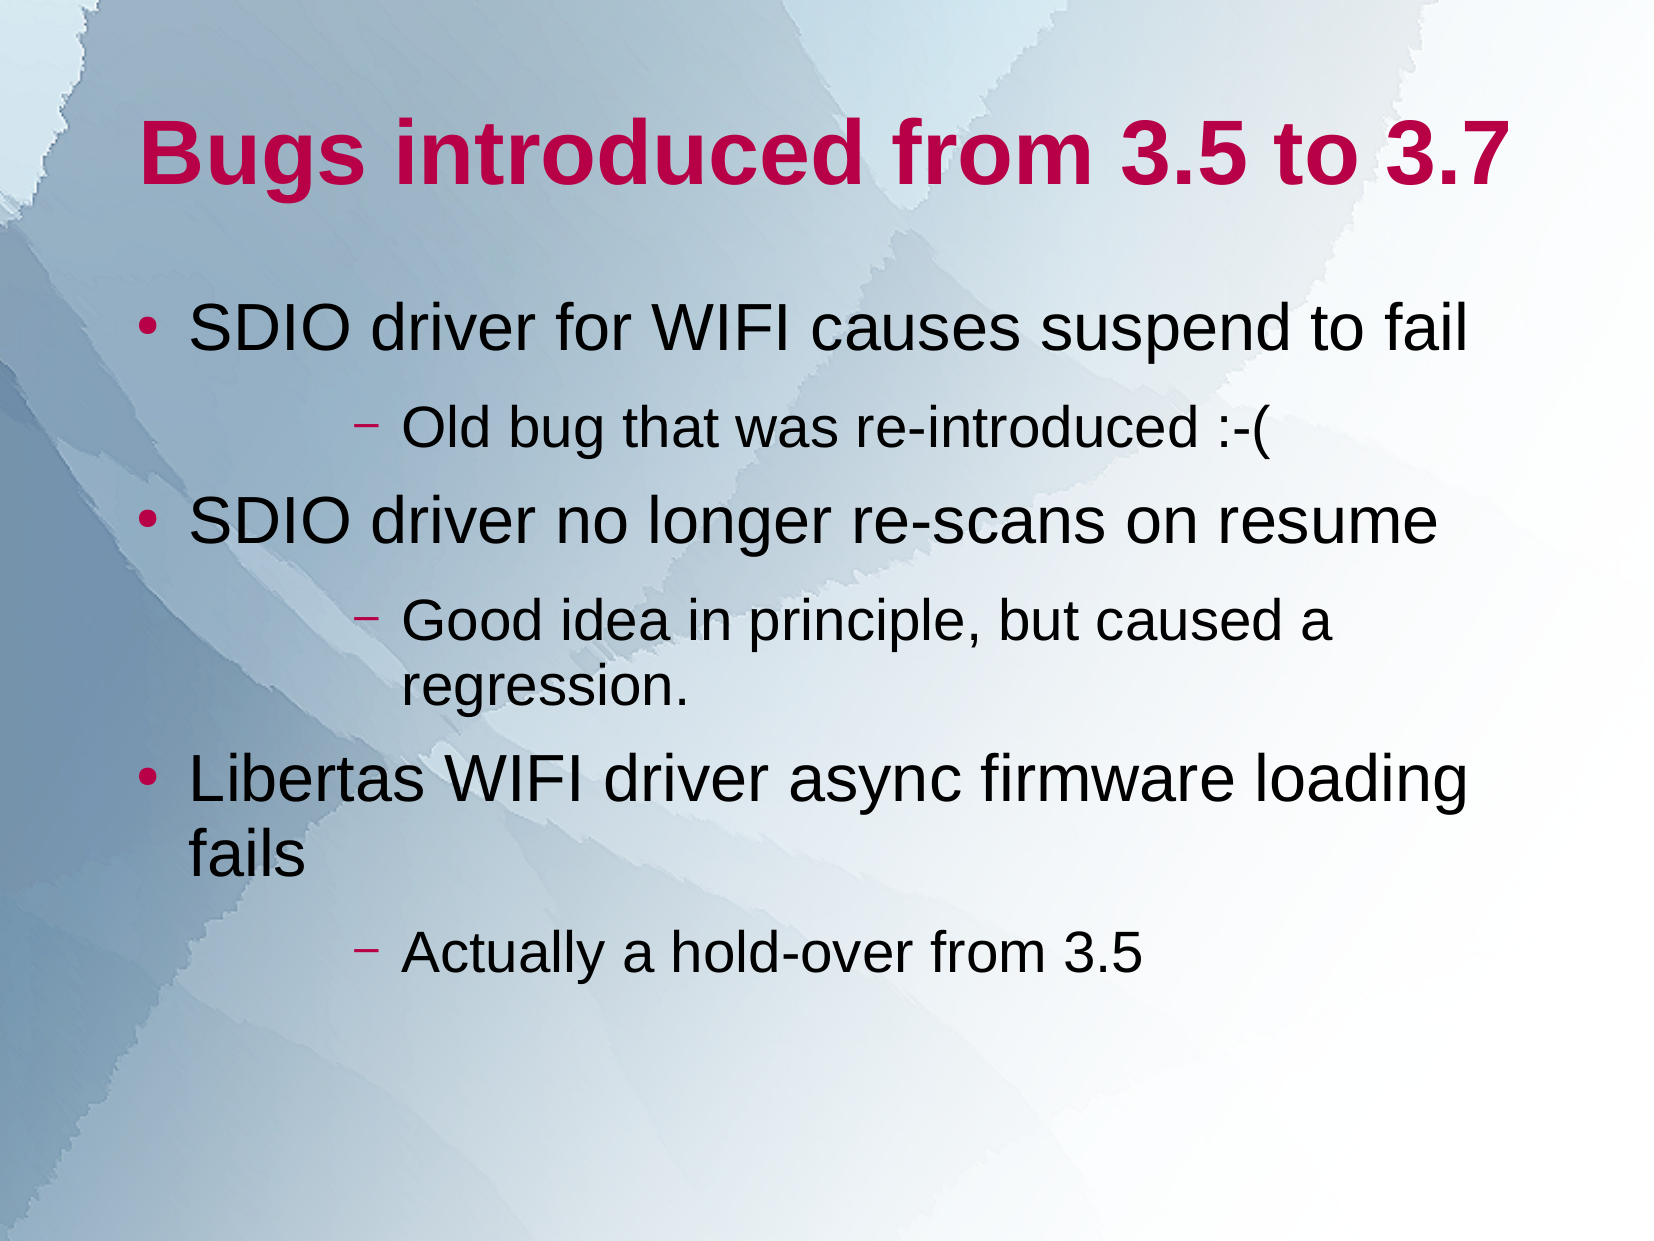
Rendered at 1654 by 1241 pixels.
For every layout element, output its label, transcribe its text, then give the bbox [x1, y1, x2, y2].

picture [0, 0, 1654, 1241]
list SDIO driver for WIFI causes suspend to fail Old bug that was re-introduced :-( SDIO driver no longer re-scans on resume Good idea in principle, but caused a regression. Libertas WIFI driver async firmware loading fails Actually a hold-over from 3.5 [118, 290, 1571, 1010]
title Bugs introduced from 3.5 to 3.7 [82, 49, 1571, 257]
